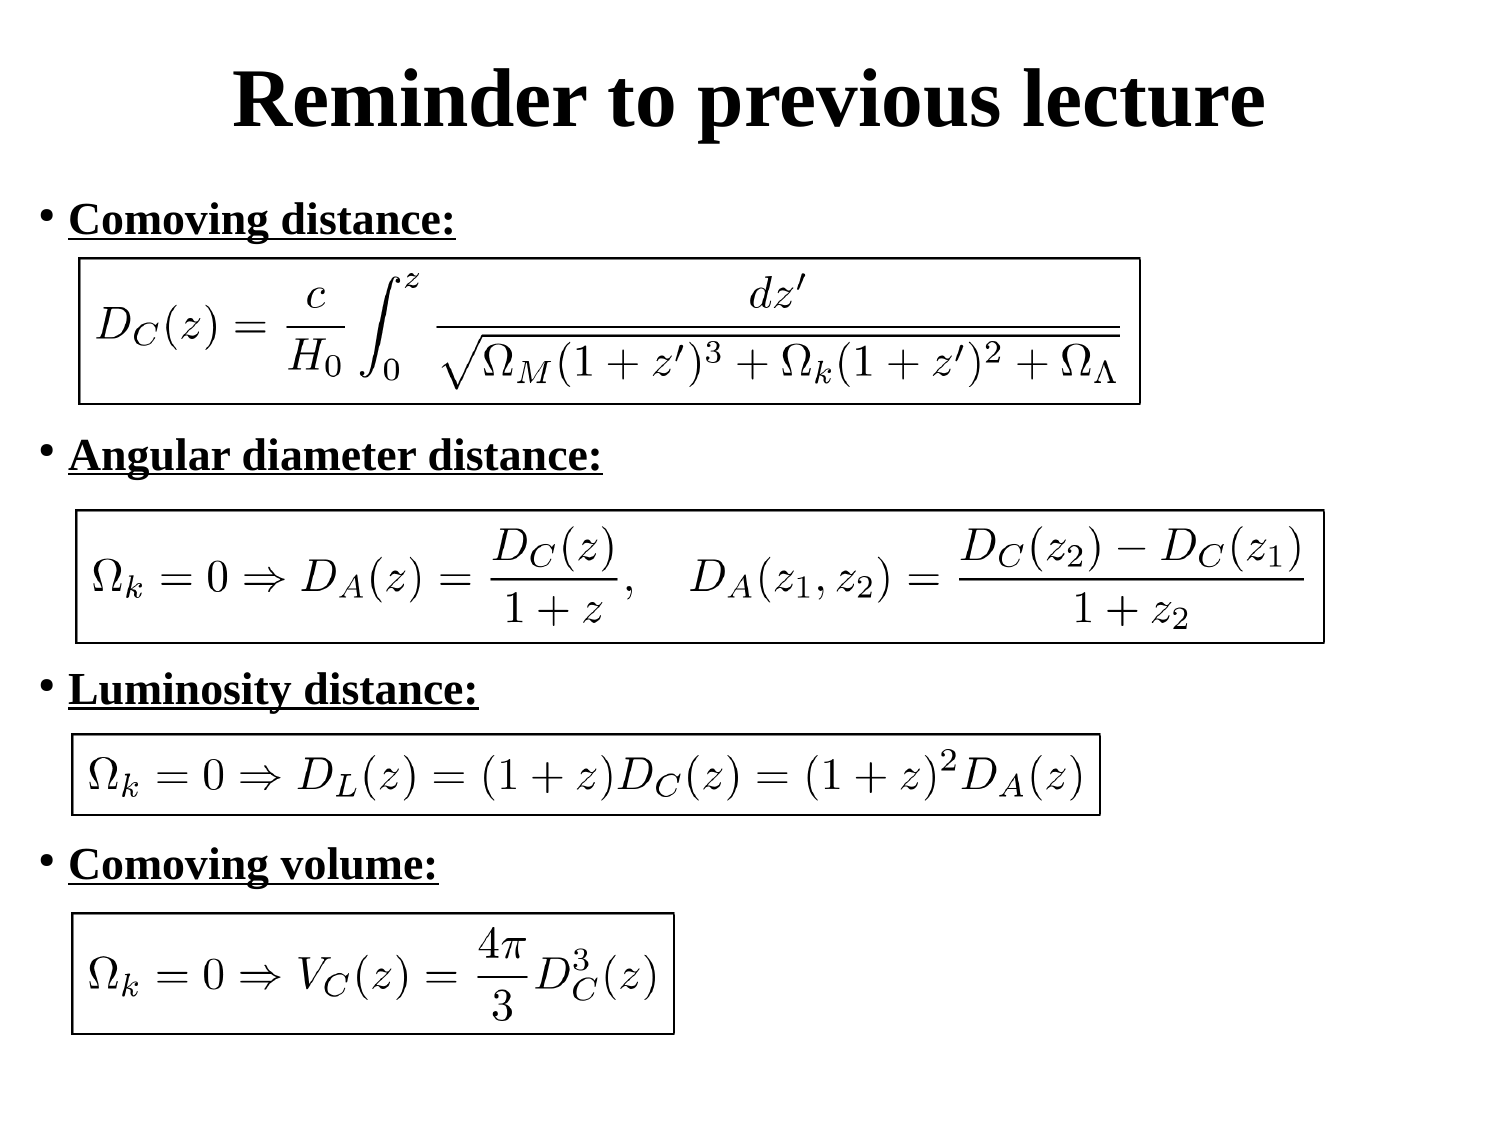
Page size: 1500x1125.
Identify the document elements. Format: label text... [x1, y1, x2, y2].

title Reminder to previous lecture [24, 15, 1475, 171]
picture [75, 509, 1325, 644]
picture [71, 912, 675, 1036]
picture [78, 257, 1141, 405]
list Comoving distance: Angular diameter distance: Luminosity distance: Comoving volume: [38, 189, 1464, 890]
picture [71, 733, 1101, 816]
